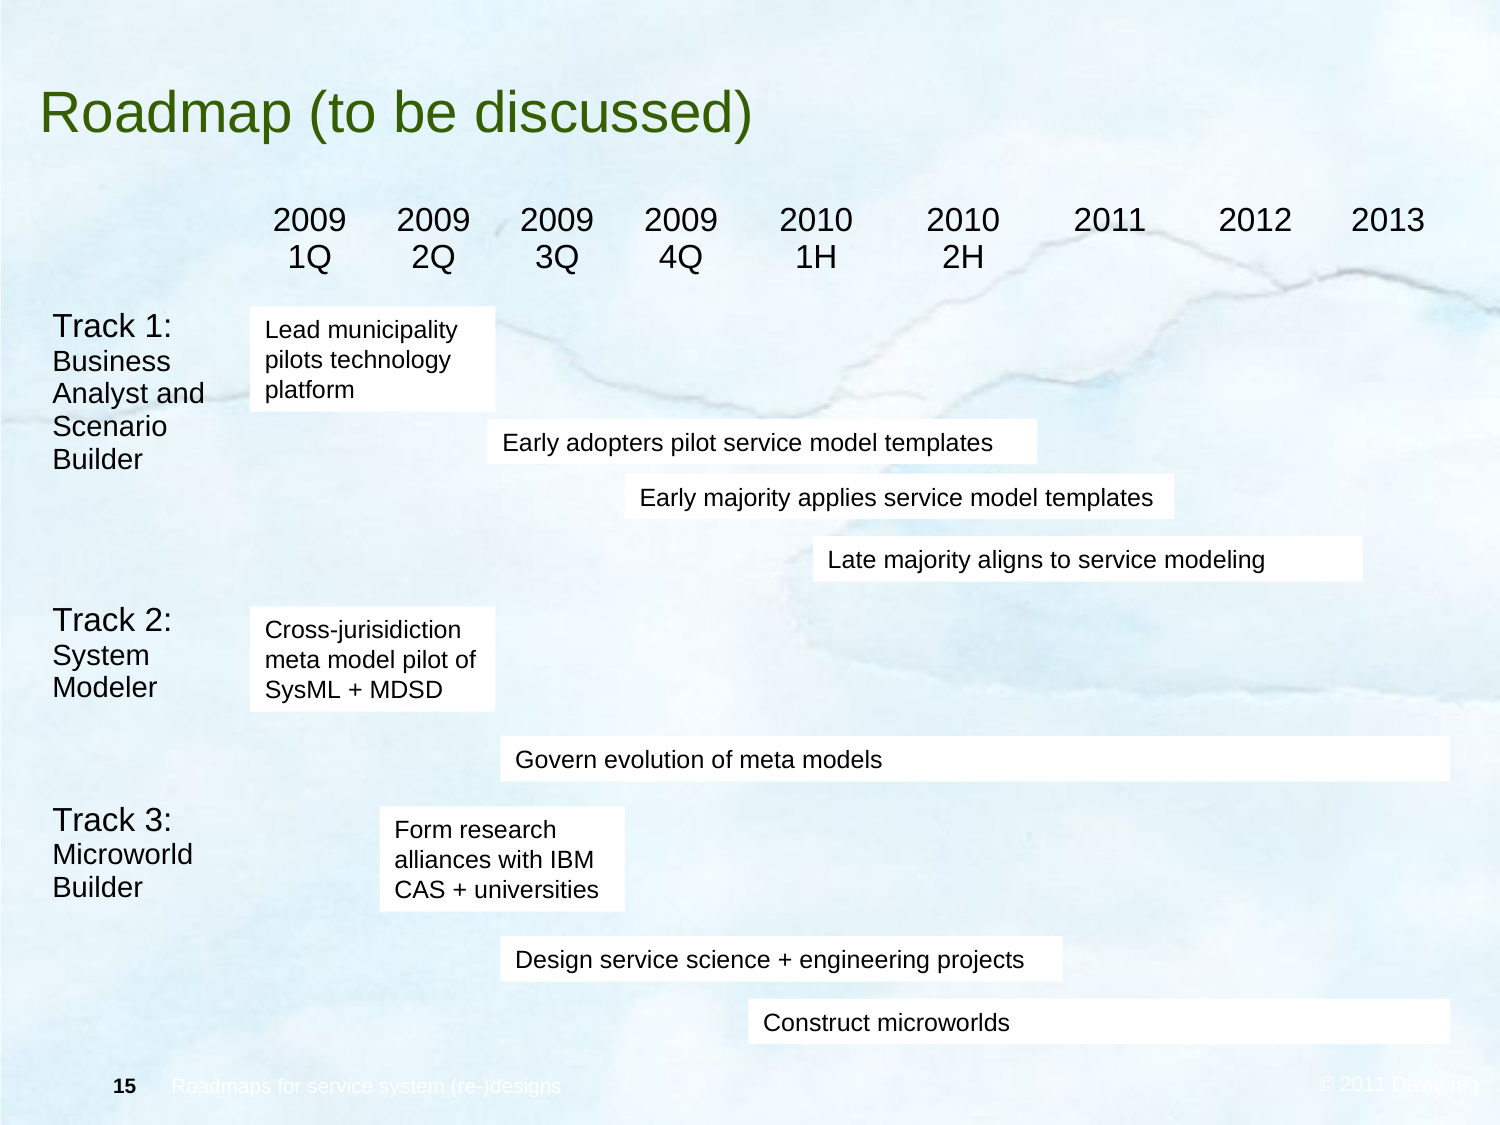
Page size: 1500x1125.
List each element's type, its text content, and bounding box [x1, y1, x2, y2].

table_cell [890, 982, 1037, 998]
table_cell [372, 794, 495, 1050]
table_cell [890, 465, 1037, 473]
table_header 2010 1H [743, 194, 890, 300]
table_cell [890, 794, 1037, 936]
table_cell [1037, 782, 1185, 794]
table_cell [1185, 582, 1327, 594]
table_header 2009 4Q [619, 194, 743, 300]
table_cell Track 3: Microworld Builder [38, 794, 248, 1050]
table_cell [743, 465, 890, 473]
table_cell [890, 594, 1037, 736]
table_cell [1327, 1045, 1450, 1050]
text_box Early adopters pilot service model templates [487, 418, 1038, 465]
table_header 2009 2Q [372, 194, 495, 300]
table_cell [890, 782, 1037, 794]
table_cell [619, 782, 743, 794]
table_cell [619, 465, 743, 594]
table_cell [495, 912, 619, 1050]
table_cell [619, 982, 743, 1050]
table_cell [1037, 582, 1185, 594]
table_cell [1327, 594, 1450, 736]
table_cell [743, 982, 890, 1050]
table_cell [495, 594, 619, 794]
text_box Construct microworlds [748, 998, 1450, 1045]
table_cell [1327, 782, 1450, 794]
text_box Form research alliances with IBM CAS + universities [379, 806, 626, 912]
table_cell [1327, 794, 1450, 998]
table_header [38, 194, 248, 300]
table_cell [619, 794, 743, 936]
text_box Cross-jurisidiction meta model pilot of SysML + MDSD [249, 606, 496, 712]
table_cell [743, 300, 890, 418]
text_box Late majority aligns to service modeling [812, 536, 1363, 582]
table_header 2011 [1037, 194, 1185, 300]
table_cell [1185, 782, 1327, 794]
table_cell [495, 465, 619, 594]
table_cell [890, 1045, 1037, 1050]
table_cell [1037, 300, 1185, 536]
table_cell [495, 300, 619, 418]
table_header 2009 1Q [248, 194, 372, 300]
table_cell [890, 520, 1037, 536]
table_cell [248, 300, 372, 594]
table_cell [372, 594, 495, 606]
text_box Early majority applies service model templates [624, 473, 1175, 520]
table_cell [619, 594, 743, 736]
table_cell [743, 594, 890, 736]
table_cell [372, 412, 495, 594]
table_cell [372, 712, 495, 794]
table_cell Track 1: Business Analyst and Scenario Builder [38, 300, 248, 594]
table_cell [743, 782, 890, 794]
table_cell [743, 794, 890, 936]
table_cell [743, 520, 890, 594]
table_header 2010 2H [890, 194, 1037, 300]
table_cell [619, 300, 743, 418]
table_header 2009 3Q [495, 194, 619, 300]
table_cell [1185, 594, 1327, 736]
table_cell [890, 582, 1037, 594]
table_cell [1037, 794, 1185, 998]
table_header 2013 [1327, 194, 1450, 300]
table_cell [495, 794, 619, 806]
text_box Govern evolution of meta models [500, 736, 1451, 782]
table_header 2012 [1185, 194, 1327, 300]
table_cell [890, 300, 1037, 418]
table_cell [248, 594, 372, 794]
table_cell Track 2: System Modeler [38, 594, 248, 794]
table_cell [248, 794, 372, 1050]
table_cell [1037, 1045, 1185, 1050]
table_cell [1185, 794, 1327, 998]
picture [0, 0, 1500, 1125]
table_cell [1327, 300, 1450, 594]
text_box Design service science + engineering projects [500, 936, 1063, 982]
table_cell [372, 300, 495, 306]
table_cell [1037, 594, 1185, 736]
table_cell [1185, 300, 1327, 536]
table_cell [1185, 1045, 1327, 1050]
text_box Lead municipality pilots technology platform [249, 306, 496, 412]
title Roadmap (to be discussed) [25, 74, 1378, 201]
